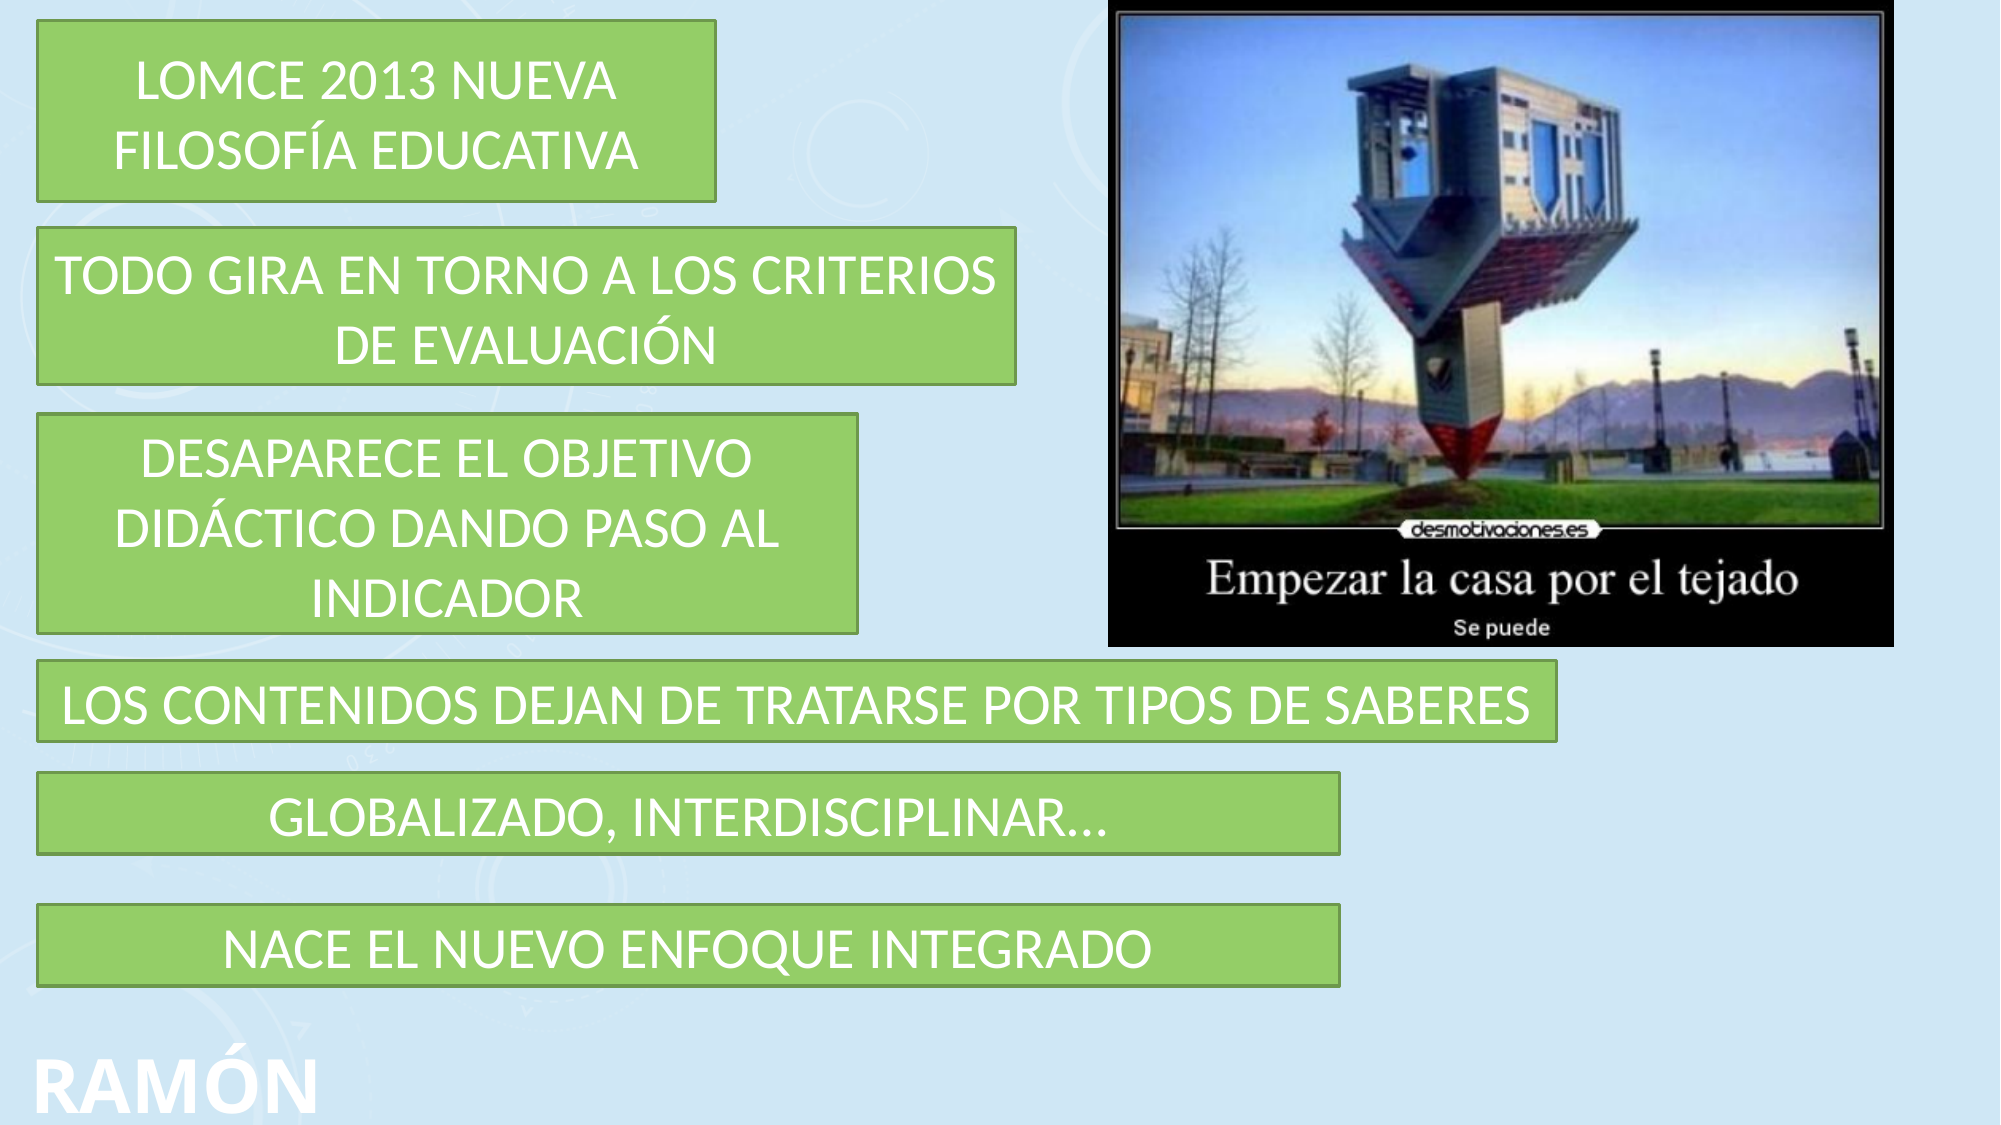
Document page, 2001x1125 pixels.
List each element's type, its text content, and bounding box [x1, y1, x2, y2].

text_box LOS CONTENIDOS DEJAN DE TRATARSE POR TIPOS DE SABERES [37, 660, 1557, 742]
picture [0, 0, 2000, 1125]
text_box NACE EL NUEVO ENFOQUE INTEGRADO [37, 904, 1340, 987]
text_box LOMCE 2013 NUEVA FILOSOFÍA EDUCATIVA [37, 20, 716, 202]
subtitle RAMÓN SÁNCHEZ RAMOS [15, 1031, 454, 1096]
text_box DESAPARECE EL OBJETIVO DIDÁCTICO DANDO PASO AL INDICADOR [37, 413, 858, 634]
text_box GLOBALIZADO, INTERDISCIPLINAR… [37, 772, 1340, 854]
text_box TODO GIRA EN TORNO A LOS CRITERIOS DE EVALUACIÓN [37, 227, 1016, 385]
